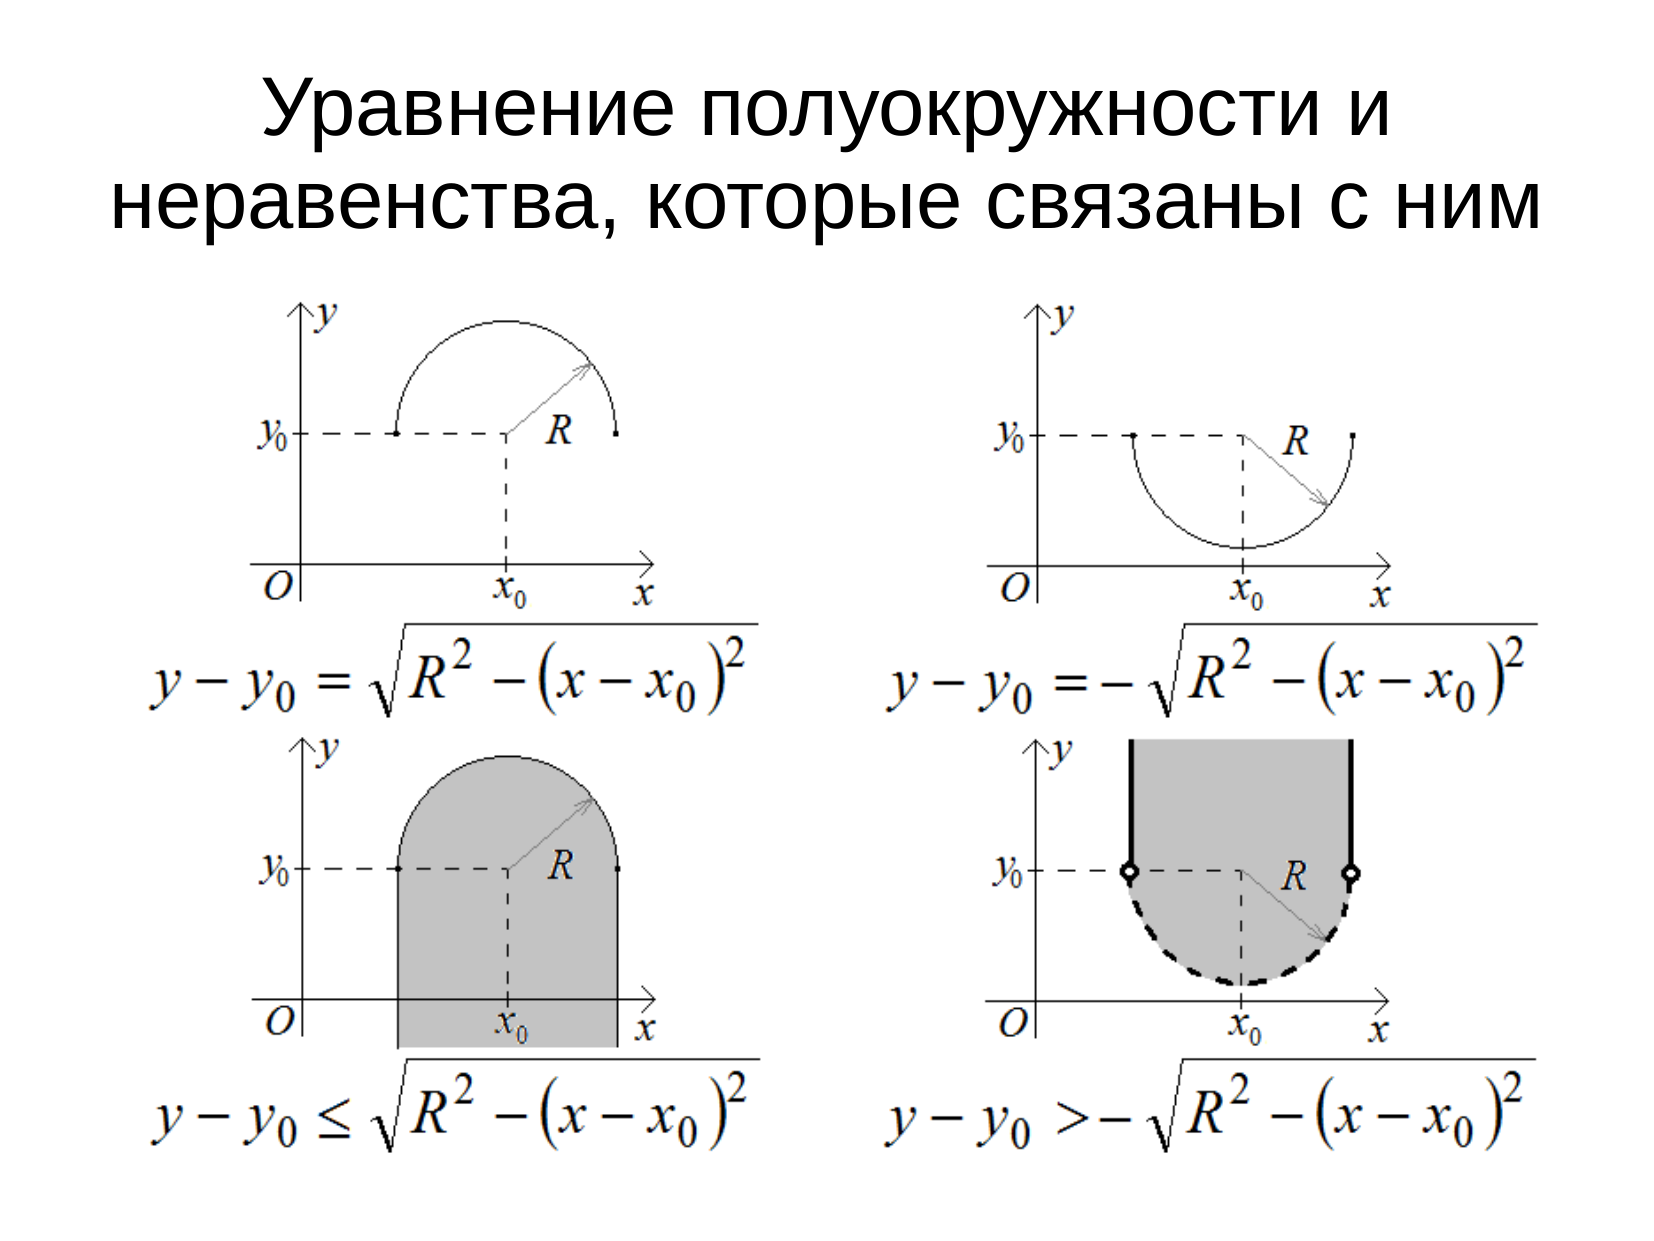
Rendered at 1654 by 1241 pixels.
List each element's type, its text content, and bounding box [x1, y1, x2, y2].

title Уравнение полуокружности и неравенства, которые связаны с ним [82, 49, 1571, 257]
picture [29, 290, 1625, 1211]
